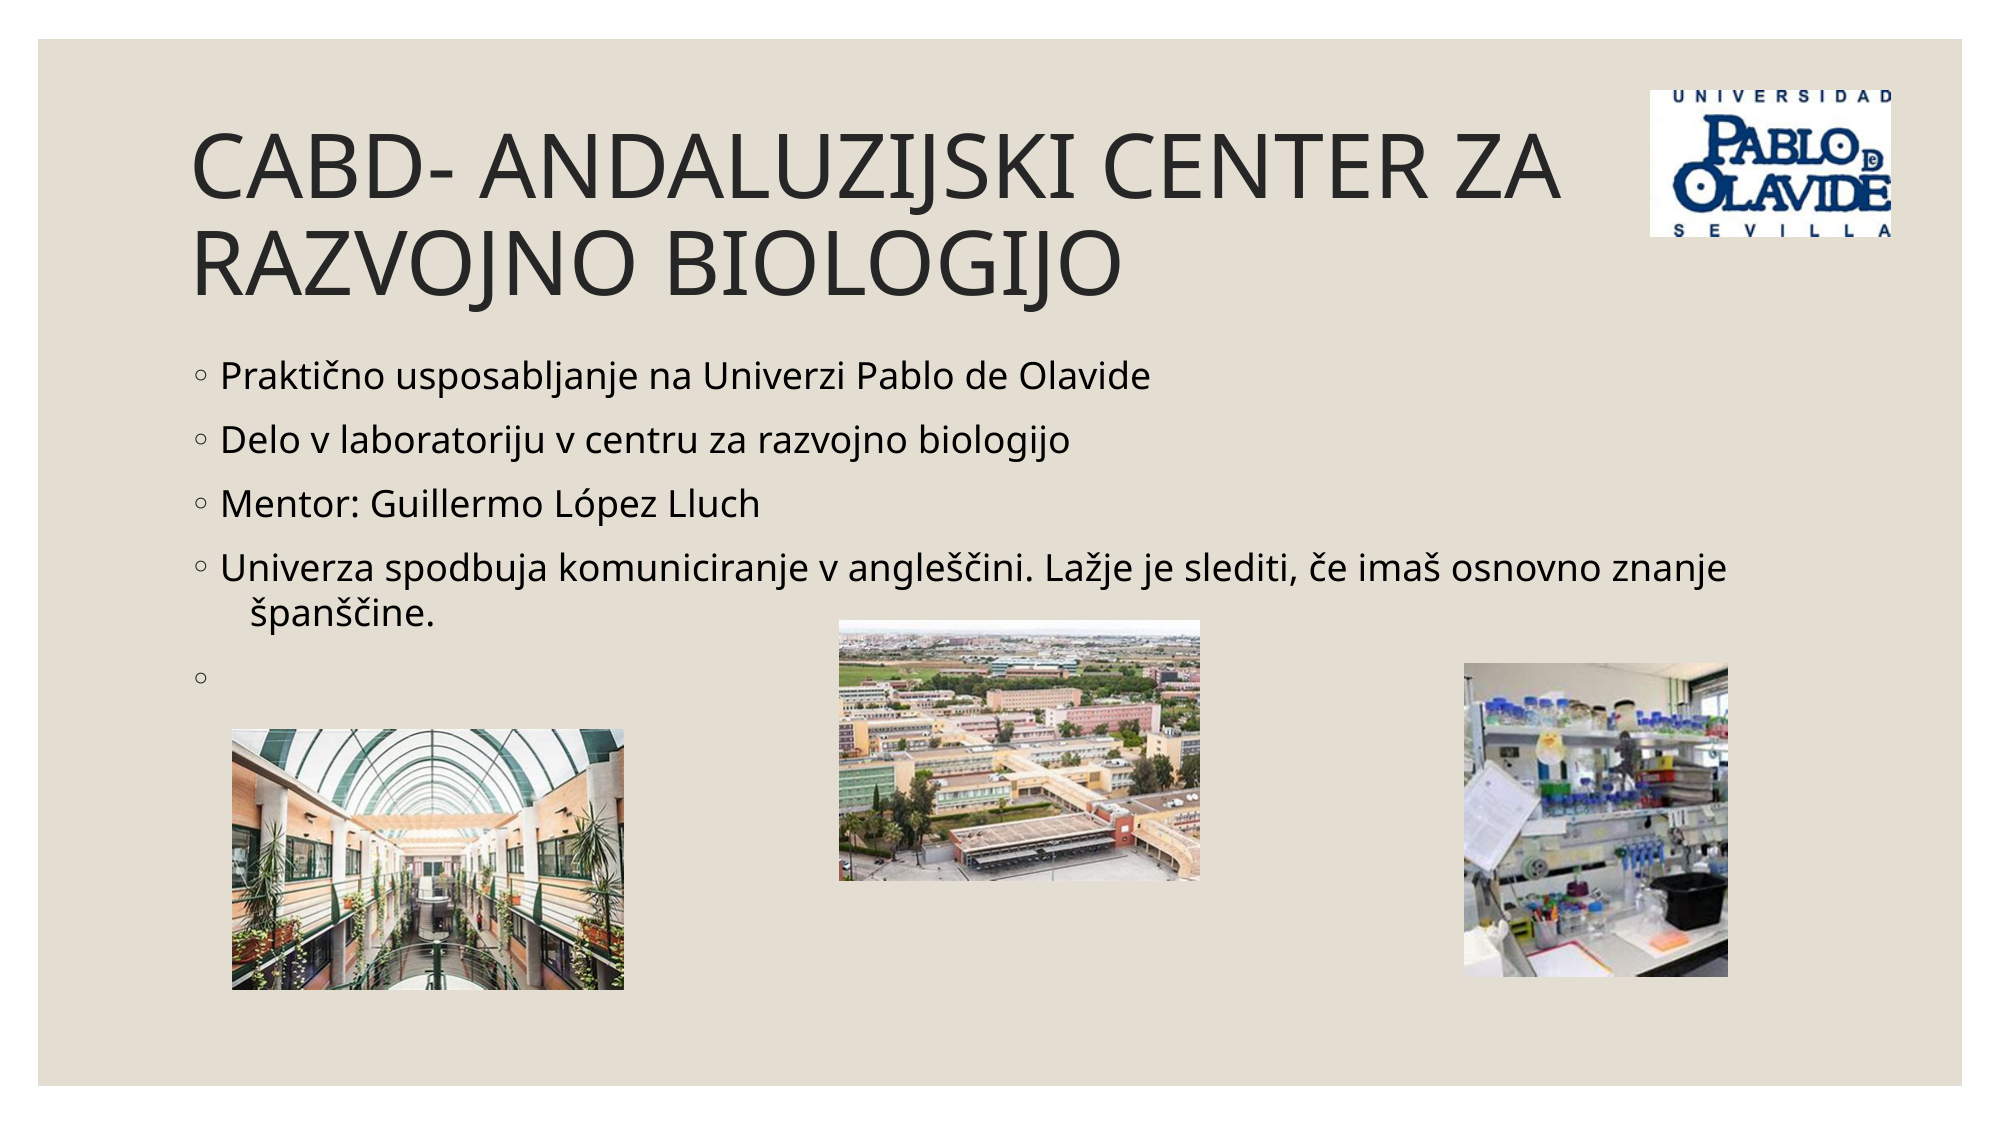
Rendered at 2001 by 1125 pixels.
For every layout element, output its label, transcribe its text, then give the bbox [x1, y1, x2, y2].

list Praktično usposabljanje na Univerzi Pablo de Olavide Delo v laboratoriju v centru za razvojno biologijo Mentor: Guillermo López Lluch Univerza spodbuja komuniciranje v angleščini. Lažje je slediti, če imaš osnovno znanje španščine. [174, 345, 1825, 991]
picture [839, 620, 1200, 881]
title CABD- ANDALUZIJSKI CENTER ZA RAZVOJNO BIOLOGIJO [174, 105, 1825, 331]
picture [1464, 663, 1728, 977]
picture [1650, 90, 1891, 237]
picture [232, 729, 624, 991]
